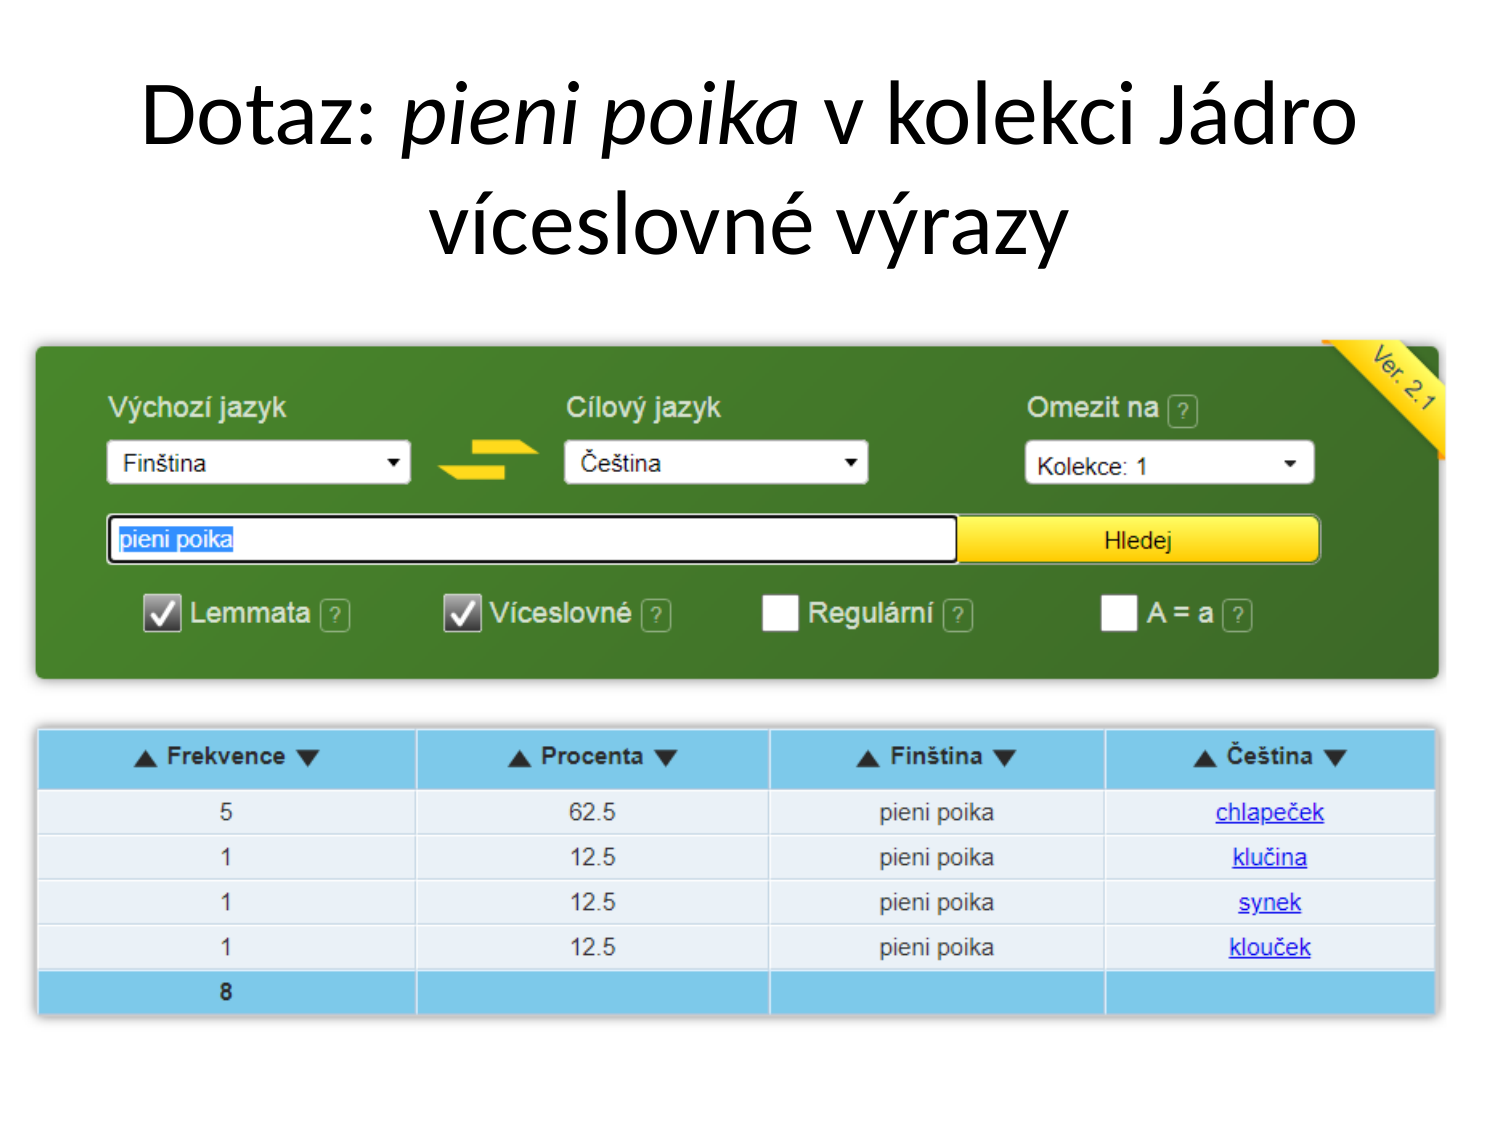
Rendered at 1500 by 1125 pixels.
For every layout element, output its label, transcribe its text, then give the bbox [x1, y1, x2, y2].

picture [16, 314, 1447, 1036]
title Dotaz: pieni poika v kolekci Jádro víceslovné výrazy [75, 45, 1426, 233]
